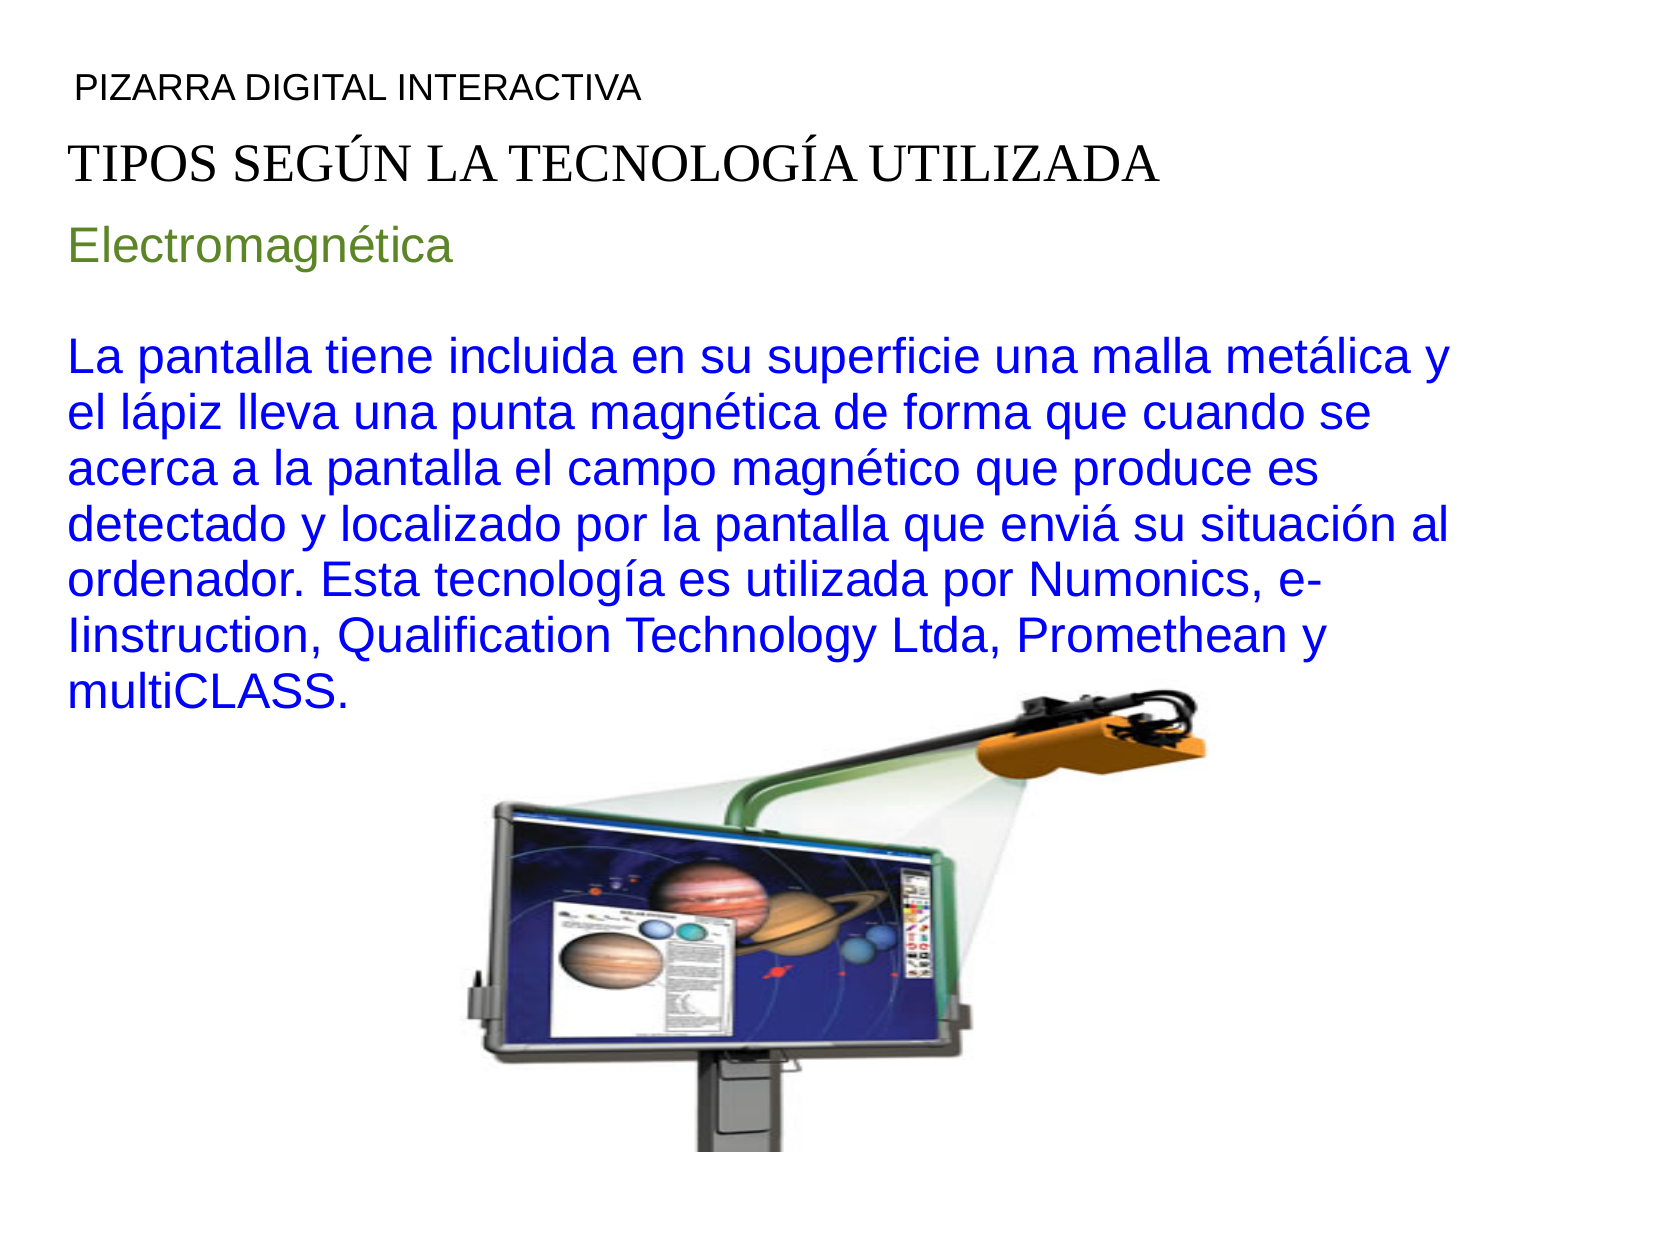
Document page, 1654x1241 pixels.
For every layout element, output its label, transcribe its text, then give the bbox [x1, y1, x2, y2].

text_box TIPOS SEGÚN LA TECNOLOGÍA UTILIZADA [53, 125, 1530, 201]
text_box PIZARRA DIGITAL INTERACTIVA [59, 59, 1565, 116]
text_box Electromagnética La pantalla tiene incluida en su superficie una malla metálica y el lápiz lleva una punta magnética de forma que cuando se acerca a la pantalla el campo magnético que produce es detectado y localizado por la pantalla que enviá su situación al ordenador. Esta tecnología es utilizada por Numonics, e-Iinstruction, Qualification Technology Ltda, Promethean y multiCLASS. [53, 209, 1501, 727]
picture [442, 679, 1241, 1152]
